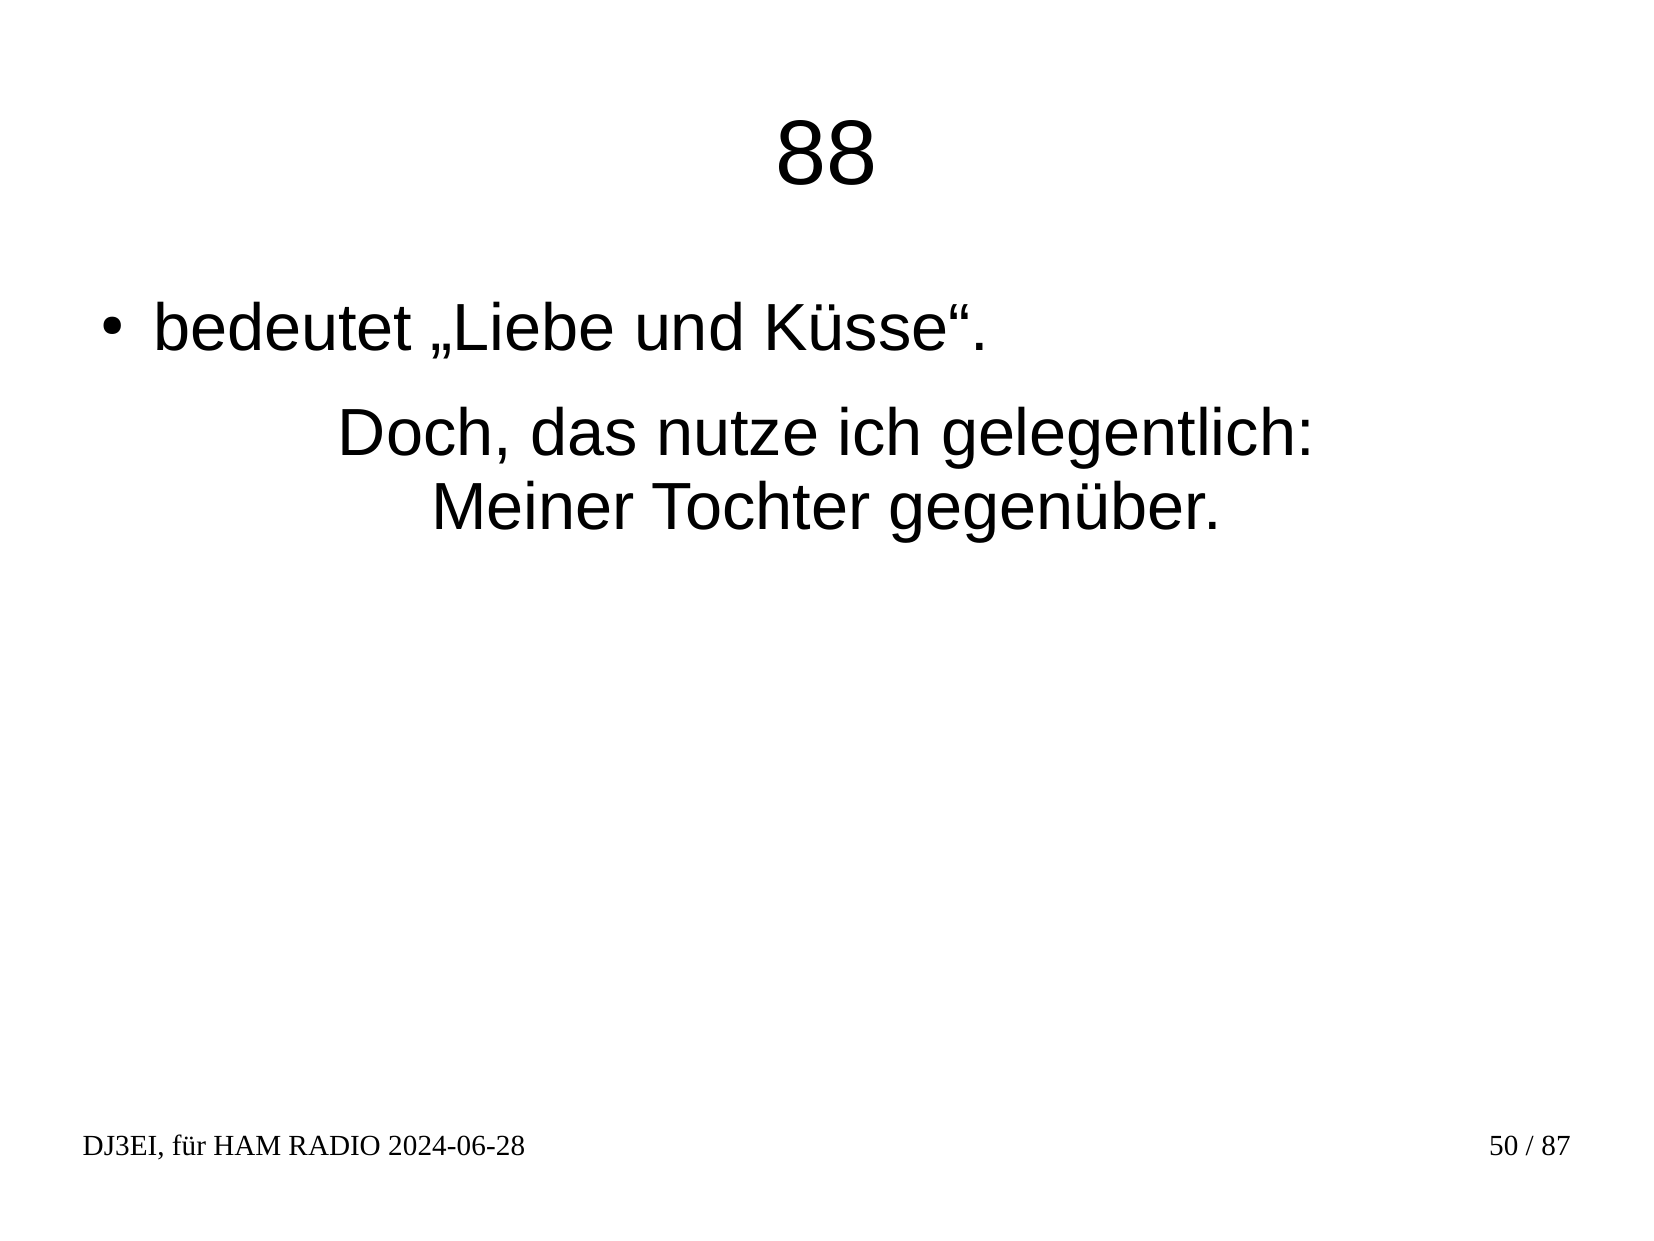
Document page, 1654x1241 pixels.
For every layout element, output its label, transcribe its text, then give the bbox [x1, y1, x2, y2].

list bedeutet „Liebe und Küsse“. Doch, das nutze ich gelegentlich: Meiner Tochter gegenüber. [82, 290, 1571, 1010]
title 88 [82, 49, 1571, 257]
